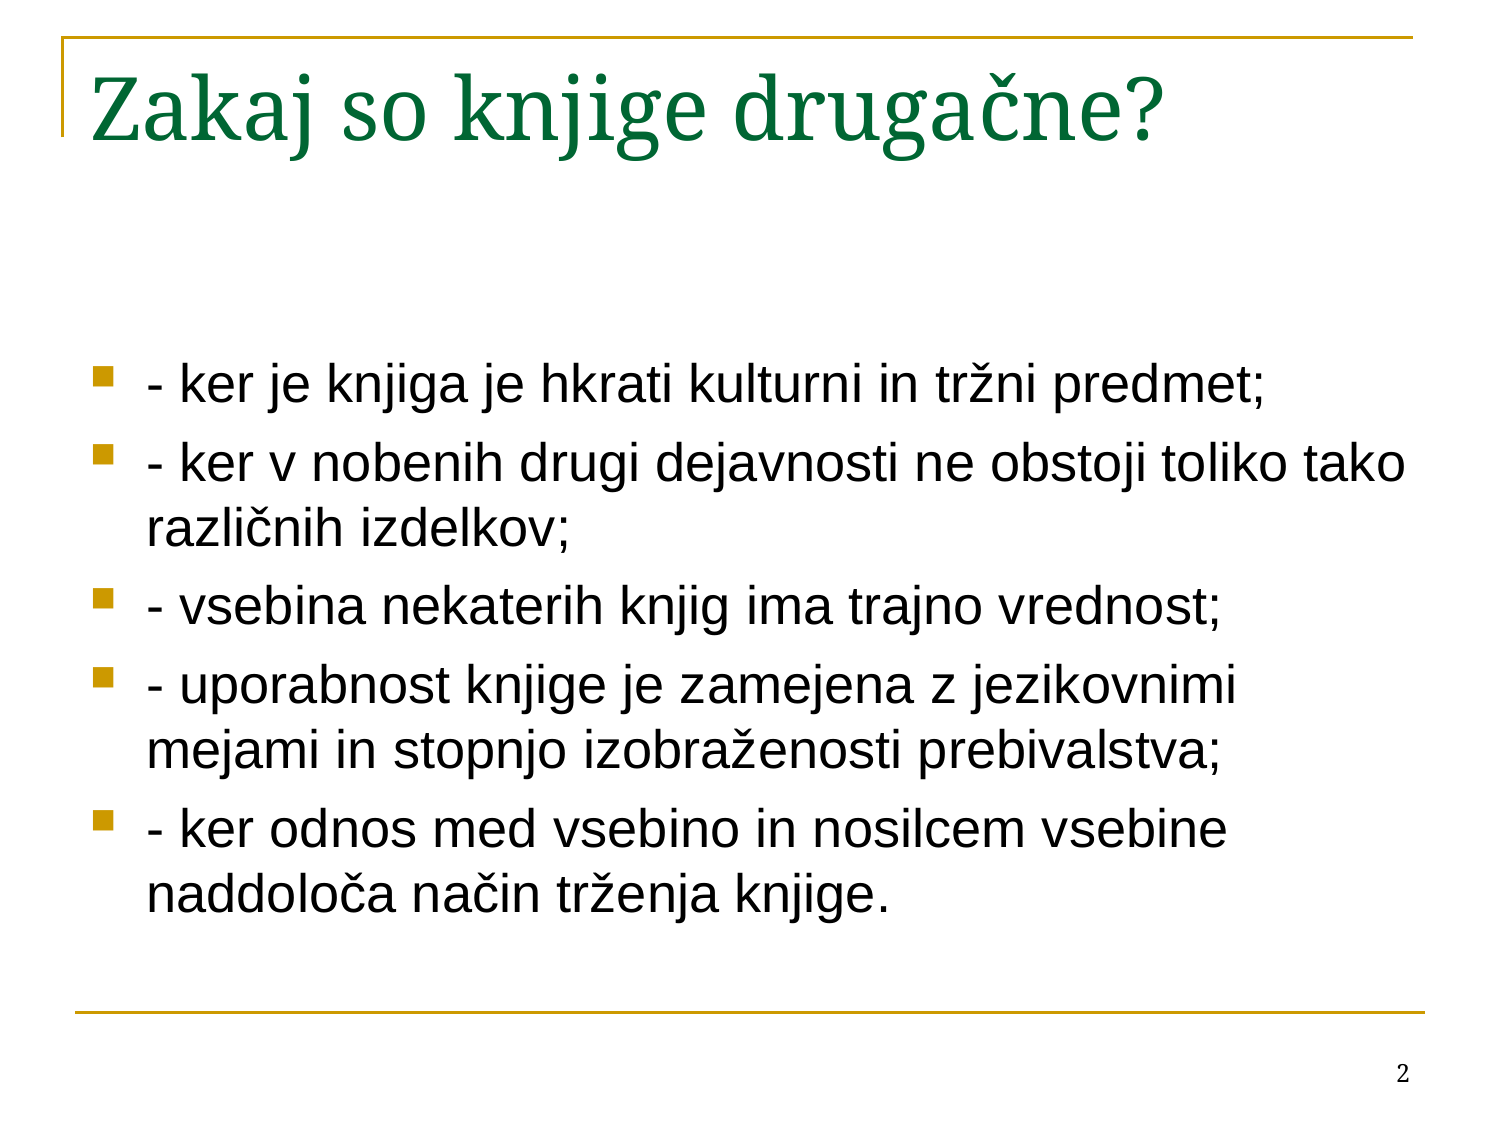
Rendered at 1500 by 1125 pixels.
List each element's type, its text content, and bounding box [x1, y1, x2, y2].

text_box <number> [1074, 1024, 1426, 1100]
list - ker je knjiga je hkrati kulturni in tržni predmet; - ker v nobenih drugi dejavnosti ne obstoji toliko tako različnih izdelkov; - vsebina nekaterih knjig ima trajno vrednost; - uporabnost knjige je zamejena z jezikovnimi mejami in stopnjo izobraženosti prebivalstva; - ker odnos med vsebino in nosilcem vsebine naddoloča način trženja knjige. [75, 262, 1426, 1006]
title Zakaj so knjige drugačne? [75, 45, 1426, 233]
